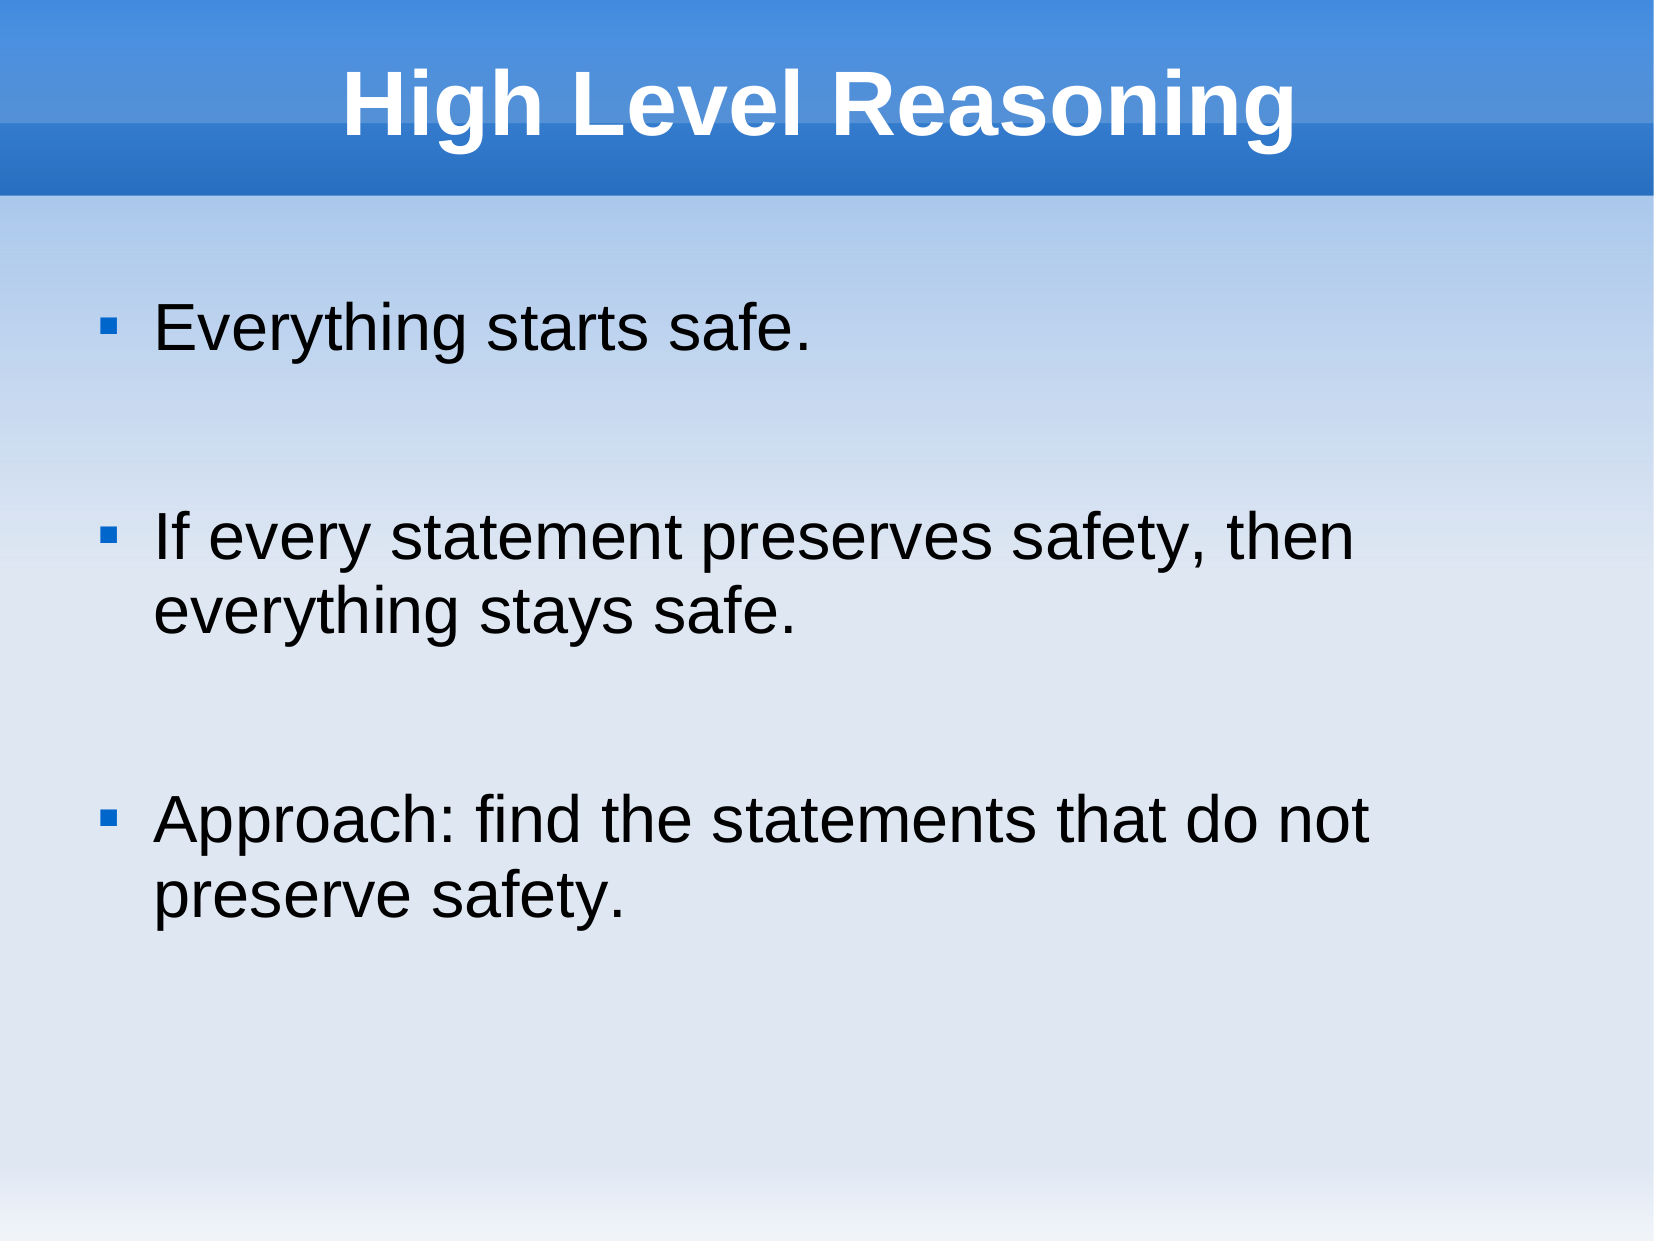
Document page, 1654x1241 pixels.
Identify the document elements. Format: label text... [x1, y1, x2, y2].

list Everything starts safe. If every statement preserves safety, then everything stays safe. Approach: find the statements that do not preserve safety. [82, 290, 1571, 1109]
title High Level Reasoning [76, 0, 1565, 208]
picture [0, 0, 1654, 1241]
